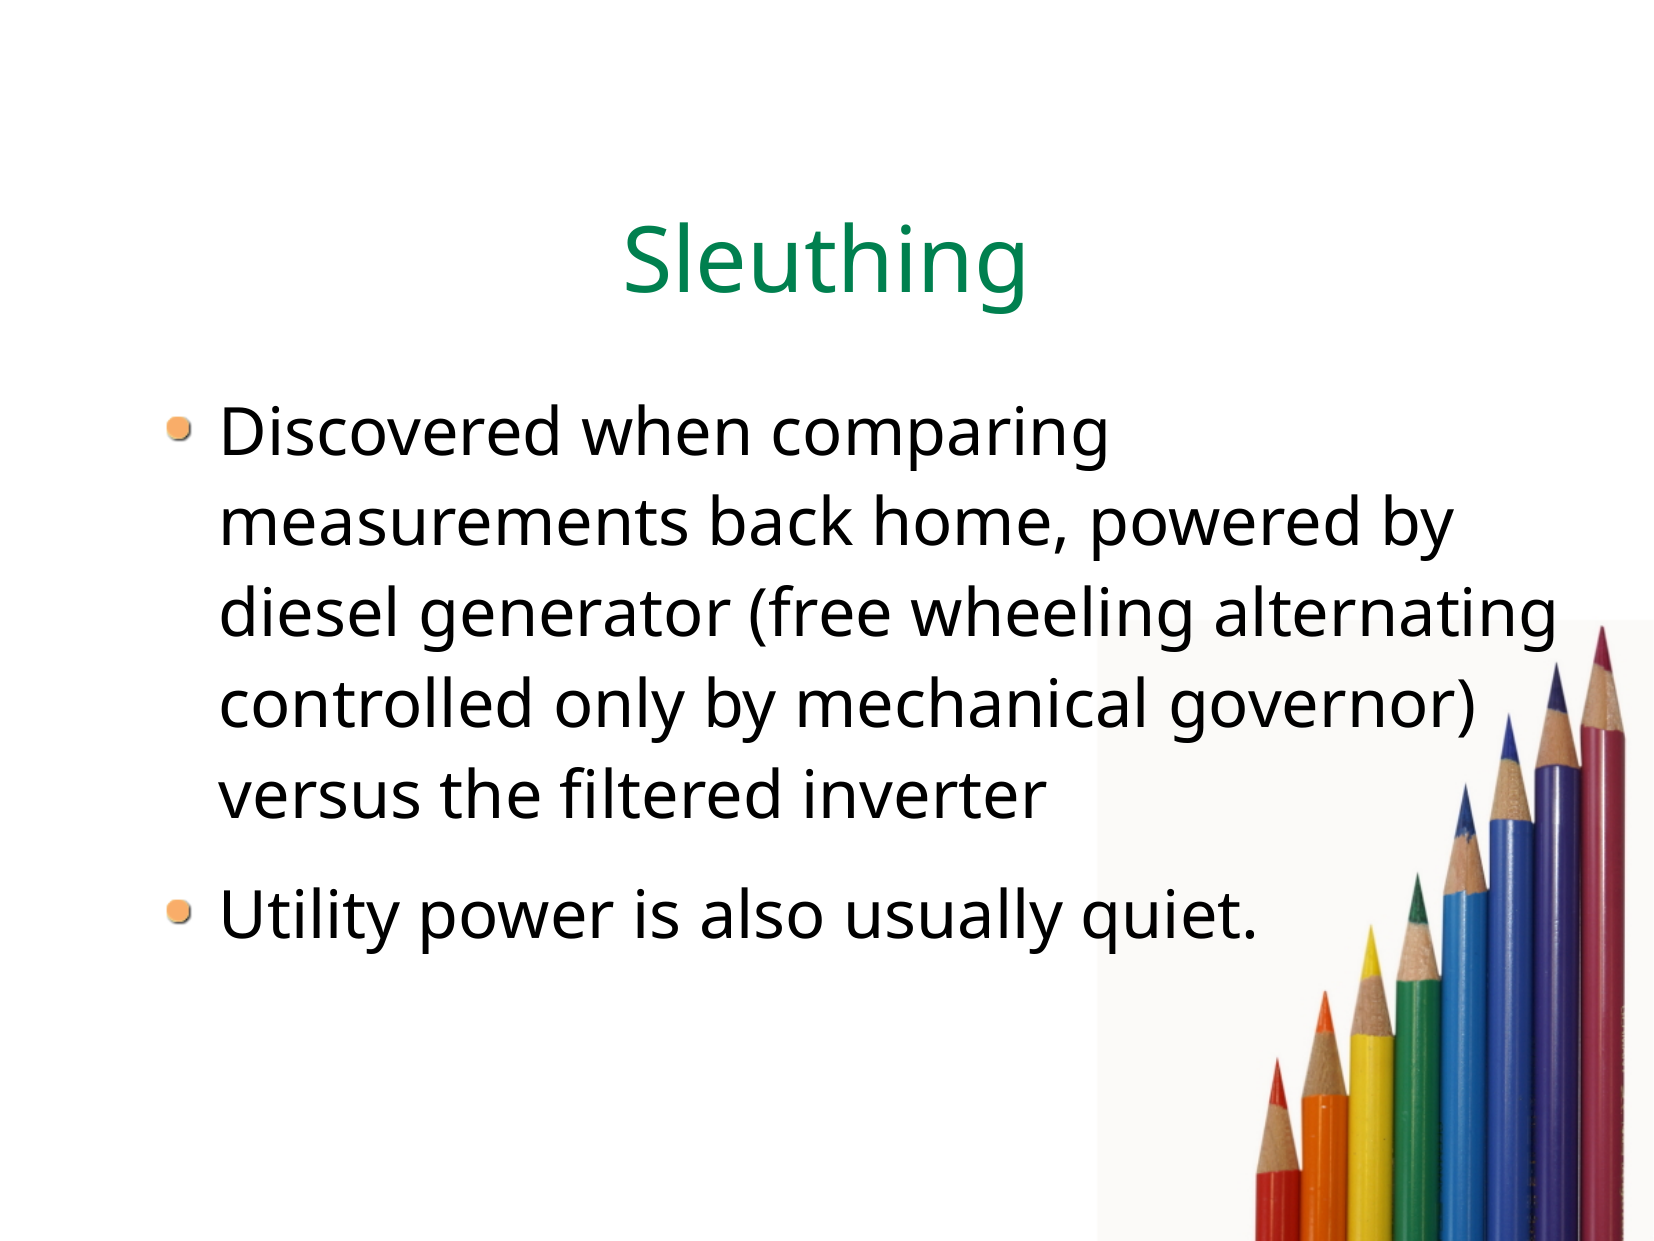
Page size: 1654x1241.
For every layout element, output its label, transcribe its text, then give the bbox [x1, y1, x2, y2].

picture [0, 0, 1654, 1241]
title Sleuthing [147, 153, 1506, 361]
list Discovered when comparing measurements back home, powered by diesel generator (free wheeling alternating controlled only by mechanical governor) versus the filtered inverter Utility power is also usually quiet. [147, 383, 1595, 1241]
